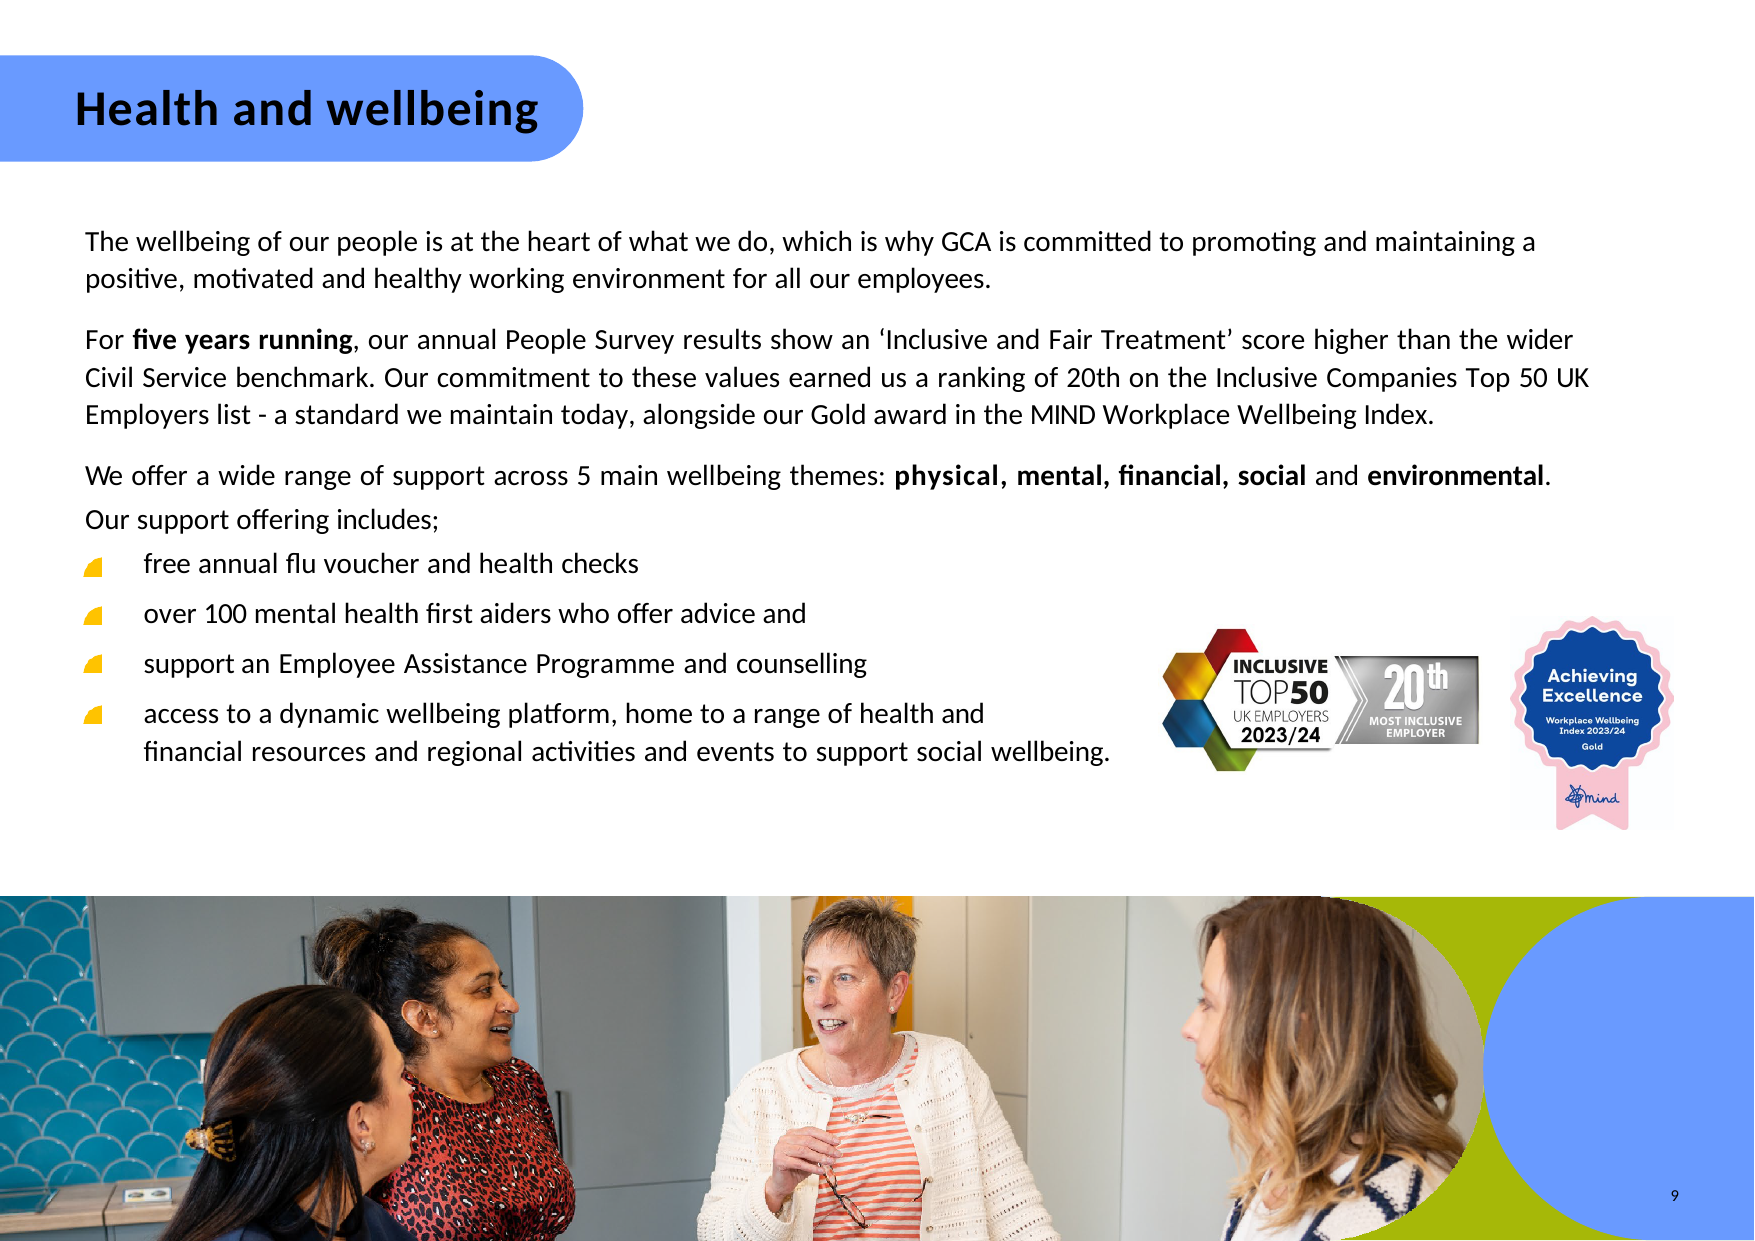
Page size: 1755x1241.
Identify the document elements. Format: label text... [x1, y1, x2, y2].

picture [83, 558, 102, 577]
title Health and wellbeing [72, 73, 721, 138]
picture [1158, 624, 1483, 775]
picture [83, 705, 102, 724]
picture [1510, 616, 1674, 830]
picture [83, 606, 102, 625]
text_box [1483, 896, 1754, 1241]
list The wellbeing of our people is at the heart of what we do, which is why GCA is committed to promoting and maintaining a positive, motivated and healthy working environment for all our employees. For five years running, our annual People Survey results show an ‘Inclusive and Fair Treatment’ score higher than the wider Civil Service benchmark. Our commitment to these values earned us a ranking of 20th on the Inclusive Companies Top 50 UK Employers list - a standard we maintain today, alongside our Gold award in the MIND Workplace Wellbeing Index. We offer a wide range of support across 5 main wellbeing themes: physical, mental, financial, social and environmental. Our support offering includes; free annual flu voucher and health checks over 100 mental health first aiders who offer advice and support an Employee Assistance Programme and counselling access to a dynamic wellbeing platform, home to a range of health and financial resources and regional activities and events to support social wellbeing. [81, 217, 1590, 769]
picture [83, 654, 102, 673]
picture [0, 896, 1484, 1241]
text_box [0, 55, 575, 162]
